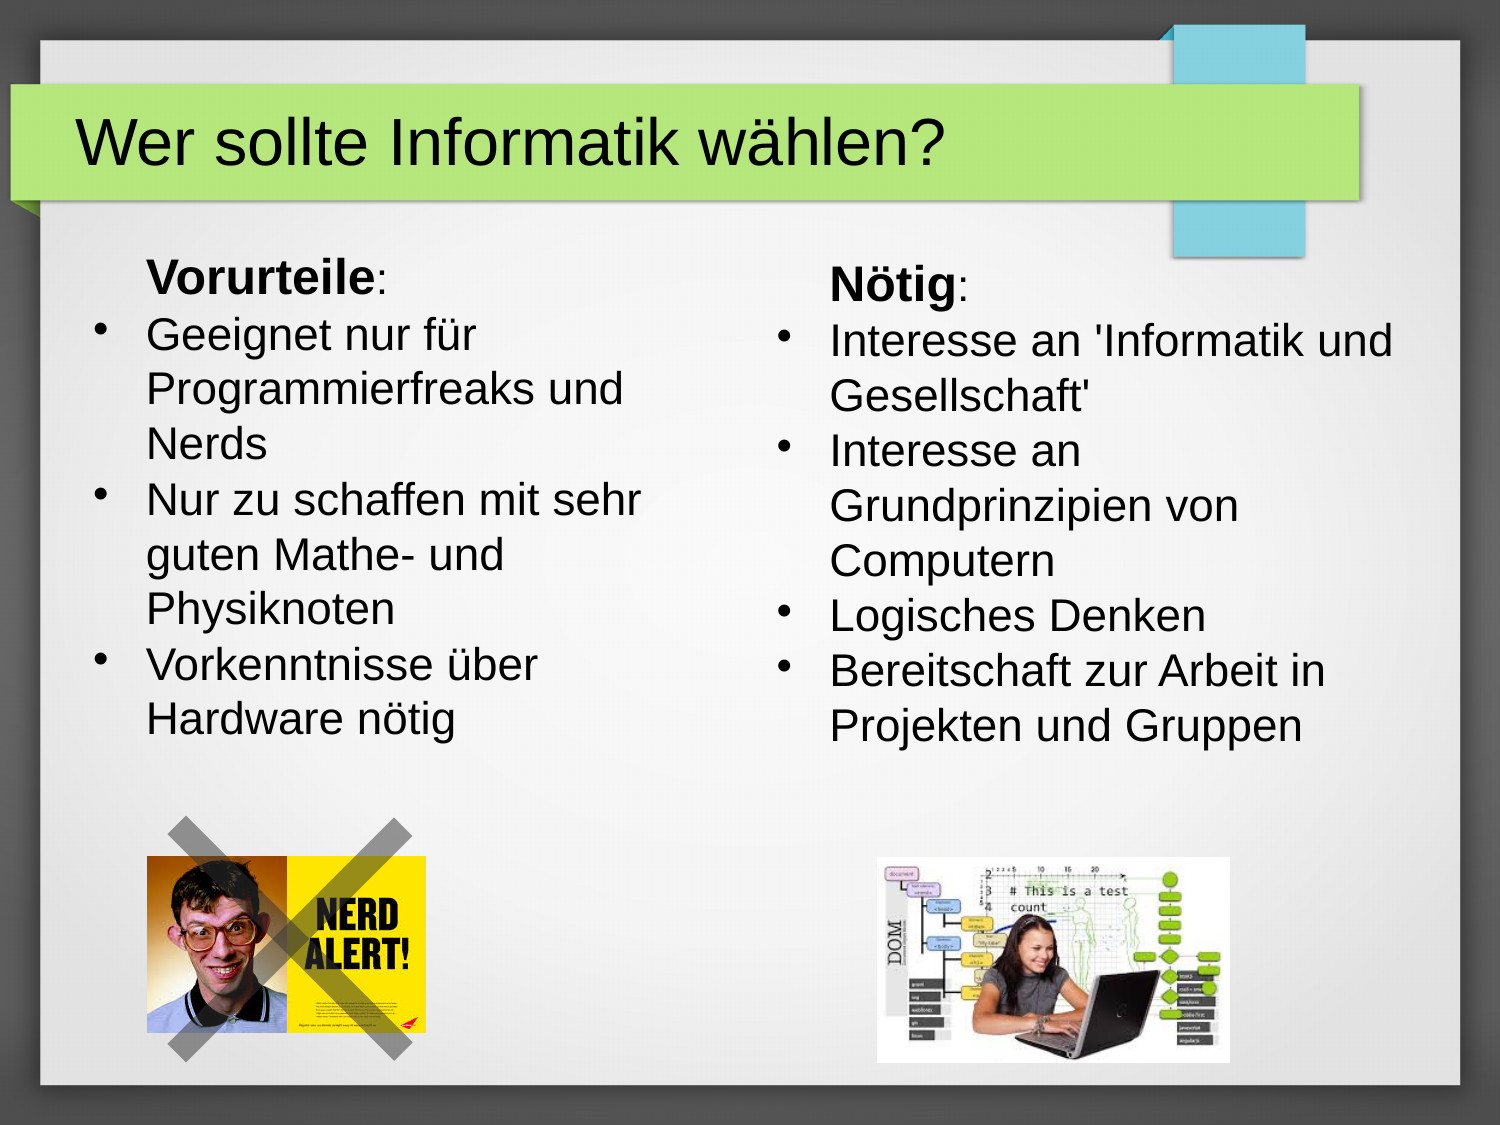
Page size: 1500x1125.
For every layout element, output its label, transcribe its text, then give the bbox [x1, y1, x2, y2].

text_box Wer sollte Informatik wählen? [74, 85, 1146, 193]
text_box Vorurteile: Geeignet nur für Programmierfreaks und Nerds Nur zu schaffen mit sehr guten Mathe- und Physiknoten Vorkenntnisse über Hardware nötig [75, 244, 738, 897]
text_box Nötig: Interesse an 'Informatik und Gesellschaft' Interesse an Grundprinzipien von Computern Logisches Denken Bereitschaft zur Arbeit in Projekten und Gruppen [758, 251, 1417, 904]
picture [0, 0, 1500, 1125]
text_box [167, 815, 413, 1063]
